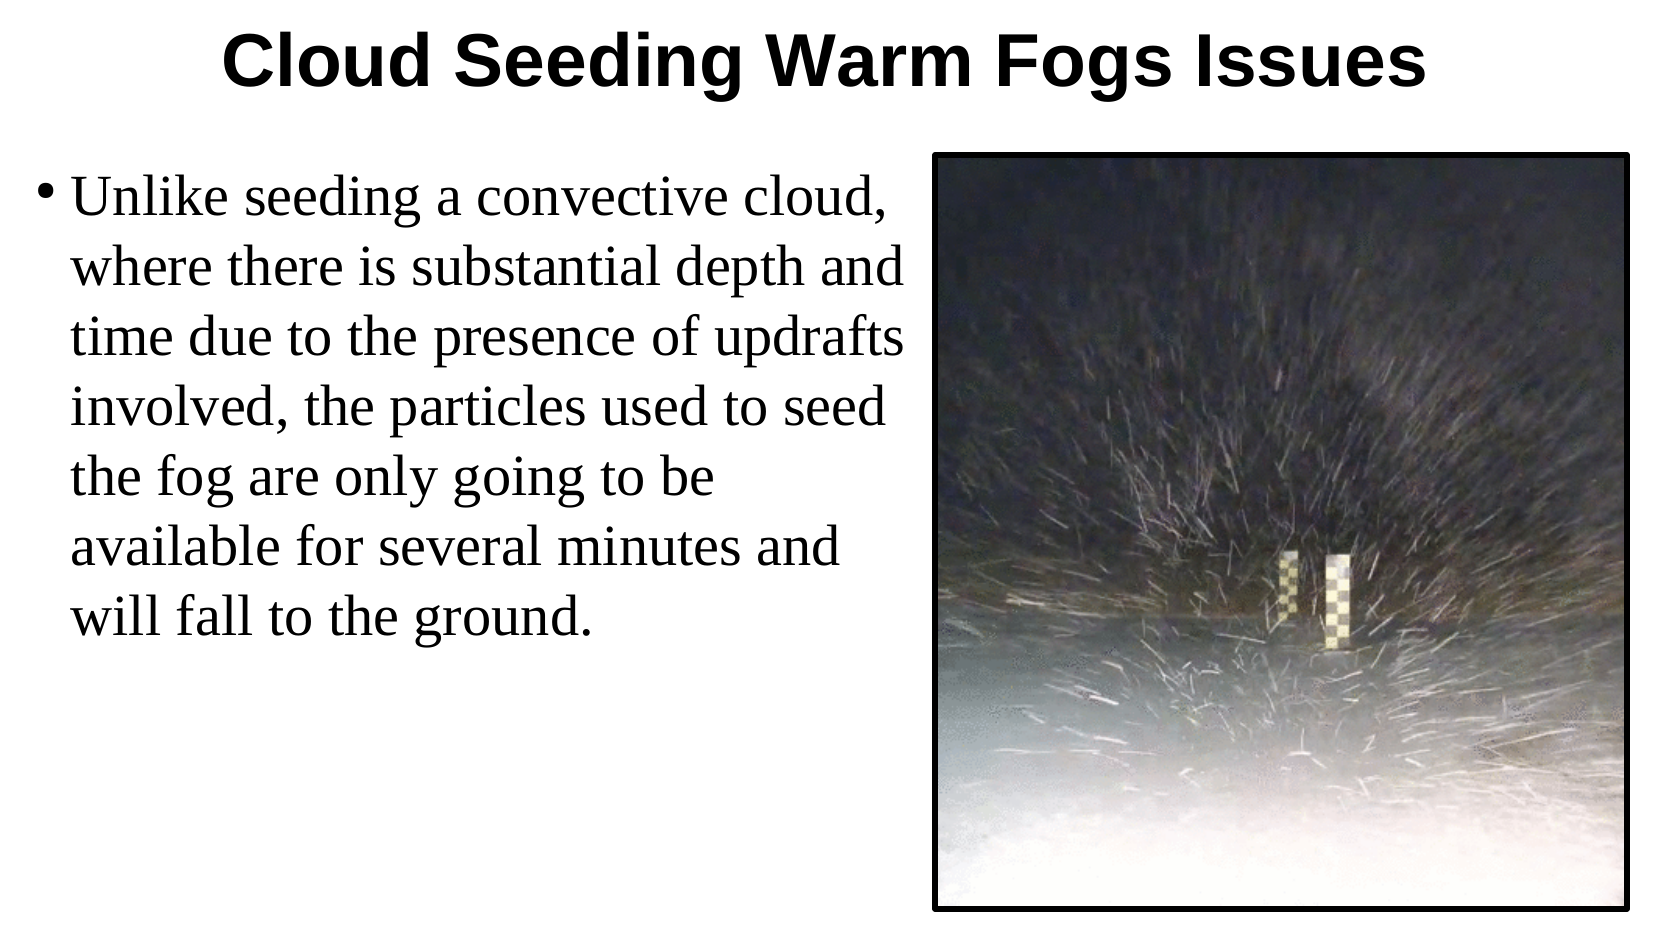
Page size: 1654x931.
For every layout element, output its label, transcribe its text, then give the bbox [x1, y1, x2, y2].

title Cloud Seeding Warm Fogs Issues [0, 5, 1654, 107]
text_box Unlike seeding a convective cloud, where there is substantial depth and time due to the presence of updrafts involved, the particles used to seed the fog are only going to be available for several minutes and will fall to the ground. [4, 149, 938, 655]
picture [938, 157, 1624, 906]
